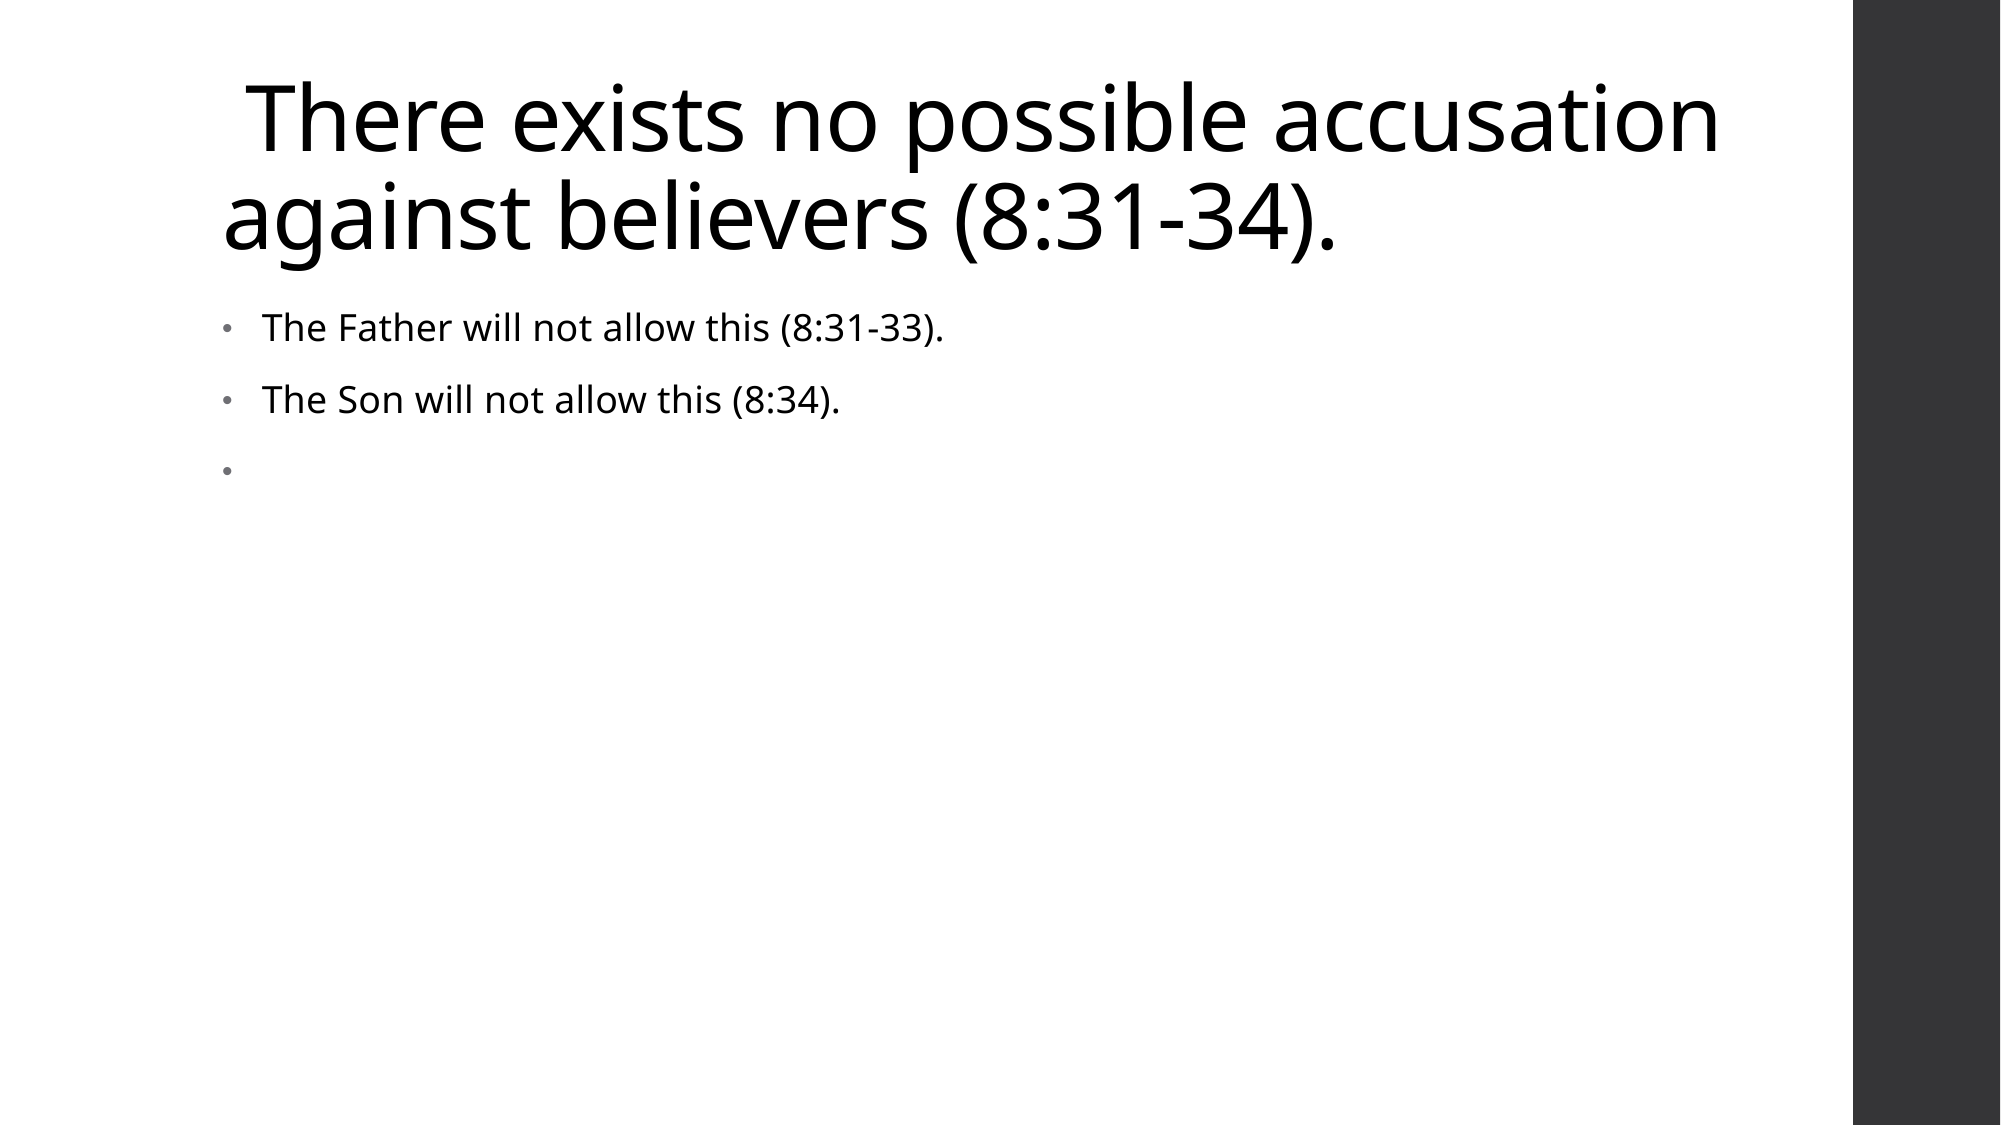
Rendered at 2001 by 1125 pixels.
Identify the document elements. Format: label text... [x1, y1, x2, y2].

title There exists no possible accusation against believers (8:31-34). [206, 60, 1797, 278]
list The Father will not allow this (8:31-33). The Son will not allow this (8:34). [206, 299, 1617, 1014]
